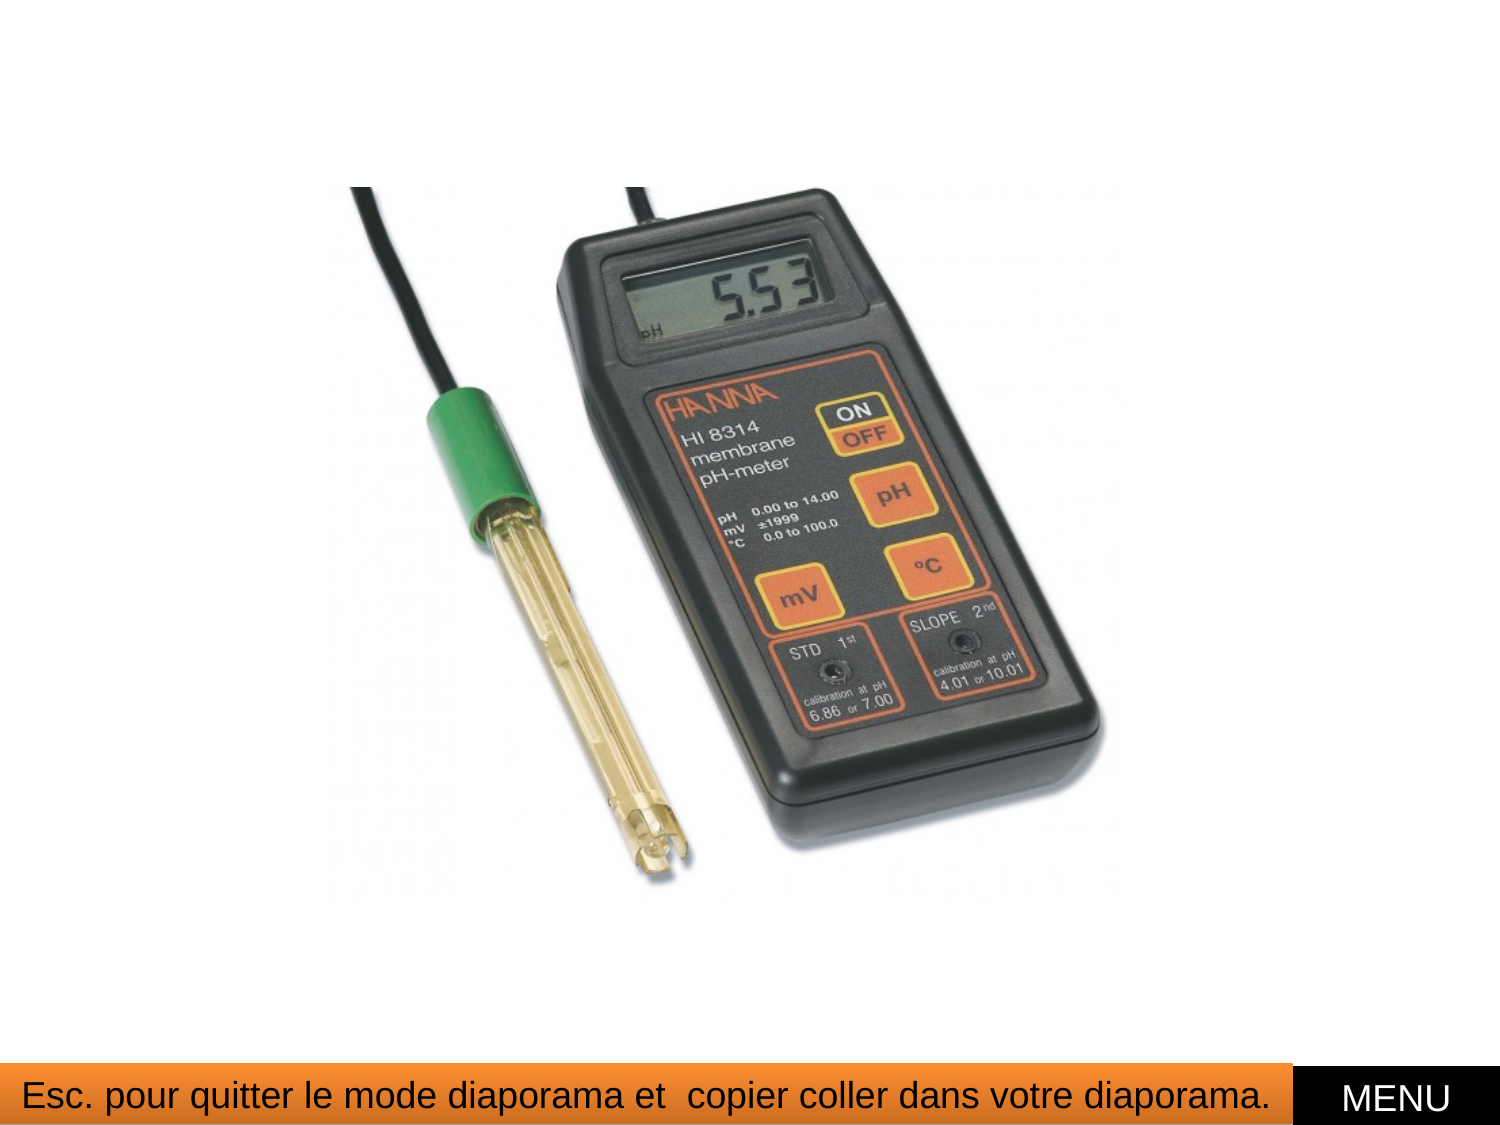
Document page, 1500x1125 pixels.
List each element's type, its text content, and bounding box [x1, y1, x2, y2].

text_box Esc. pour quitter le mode diaporama et copier coller dans votre diaporama. [0, 1063, 1293, 1124]
picture [317, 187, 1134, 904]
text_box MENU [1292, 1066, 1500, 1125]
